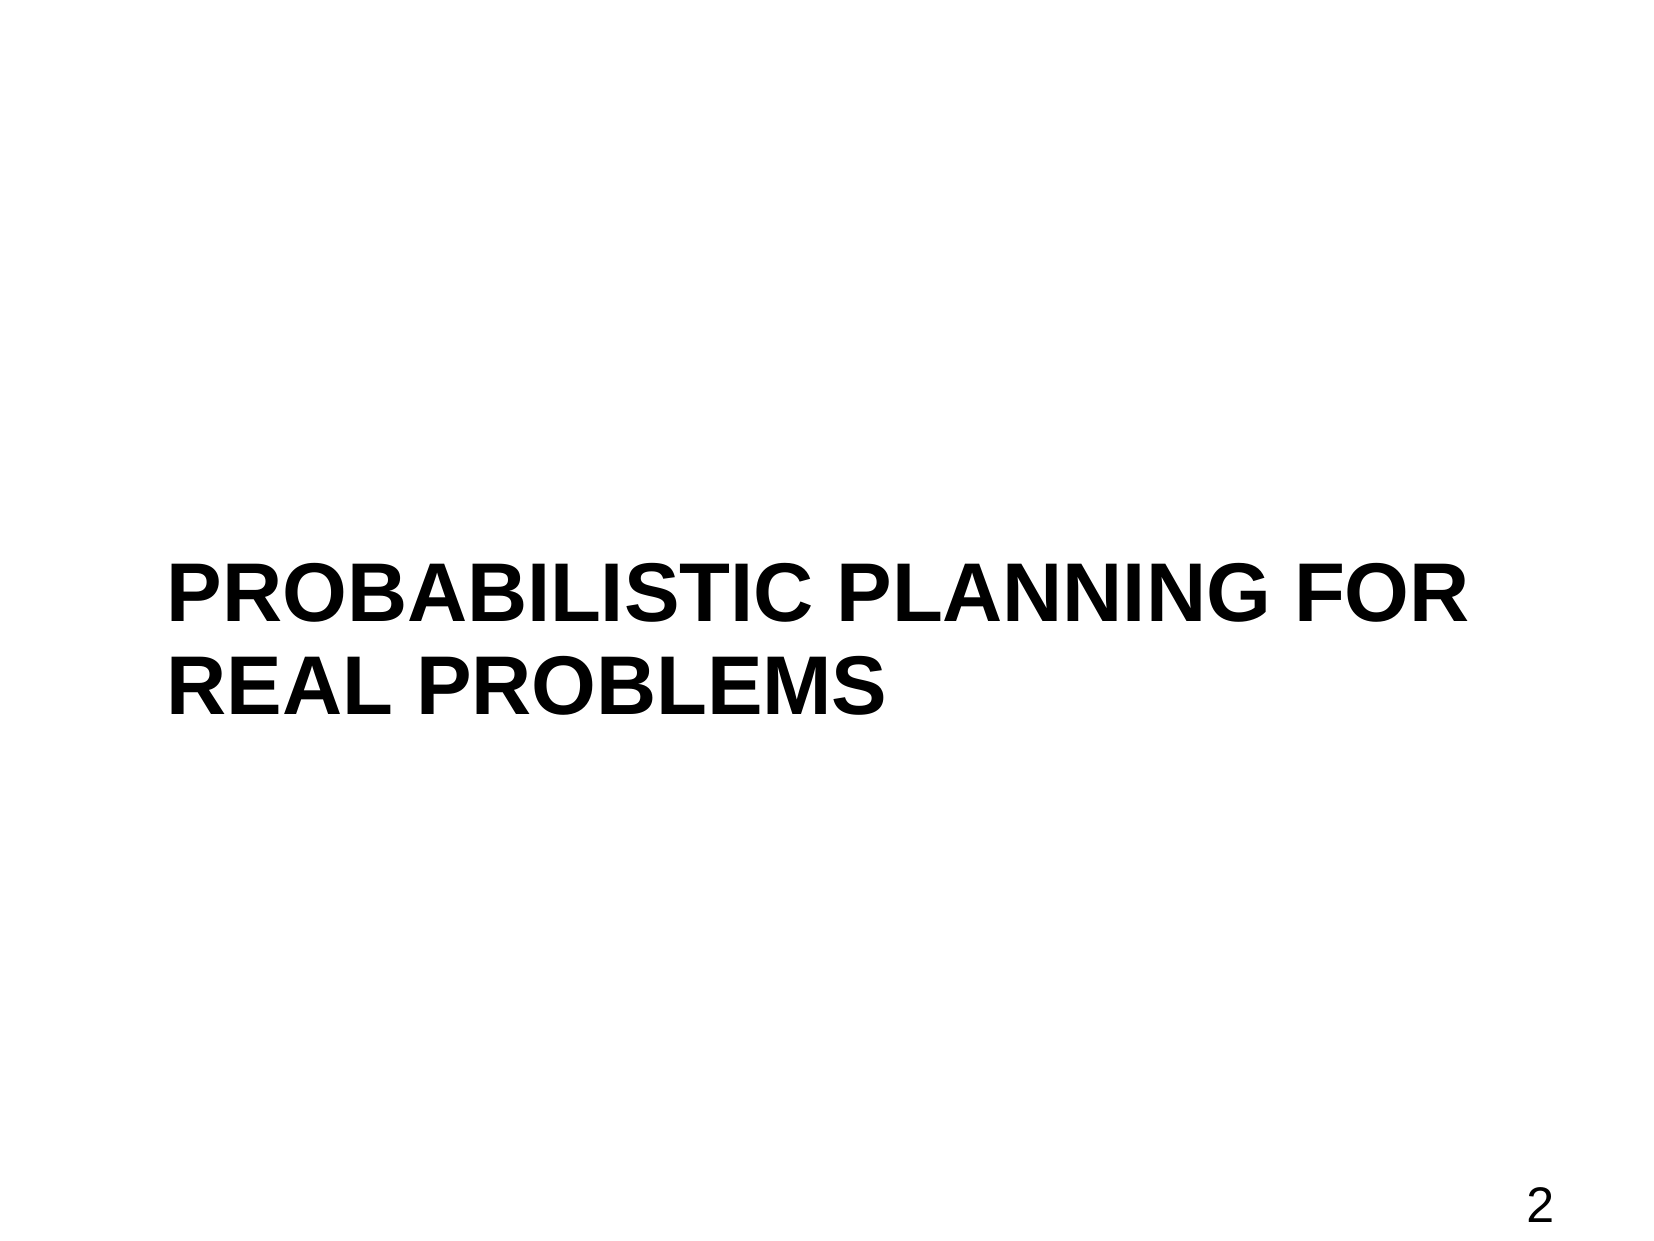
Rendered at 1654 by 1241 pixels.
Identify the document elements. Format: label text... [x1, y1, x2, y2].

text_box PROBABILISTIC PLANNING FOR REAL PROBLEMS [152, 539, 1487, 741]
